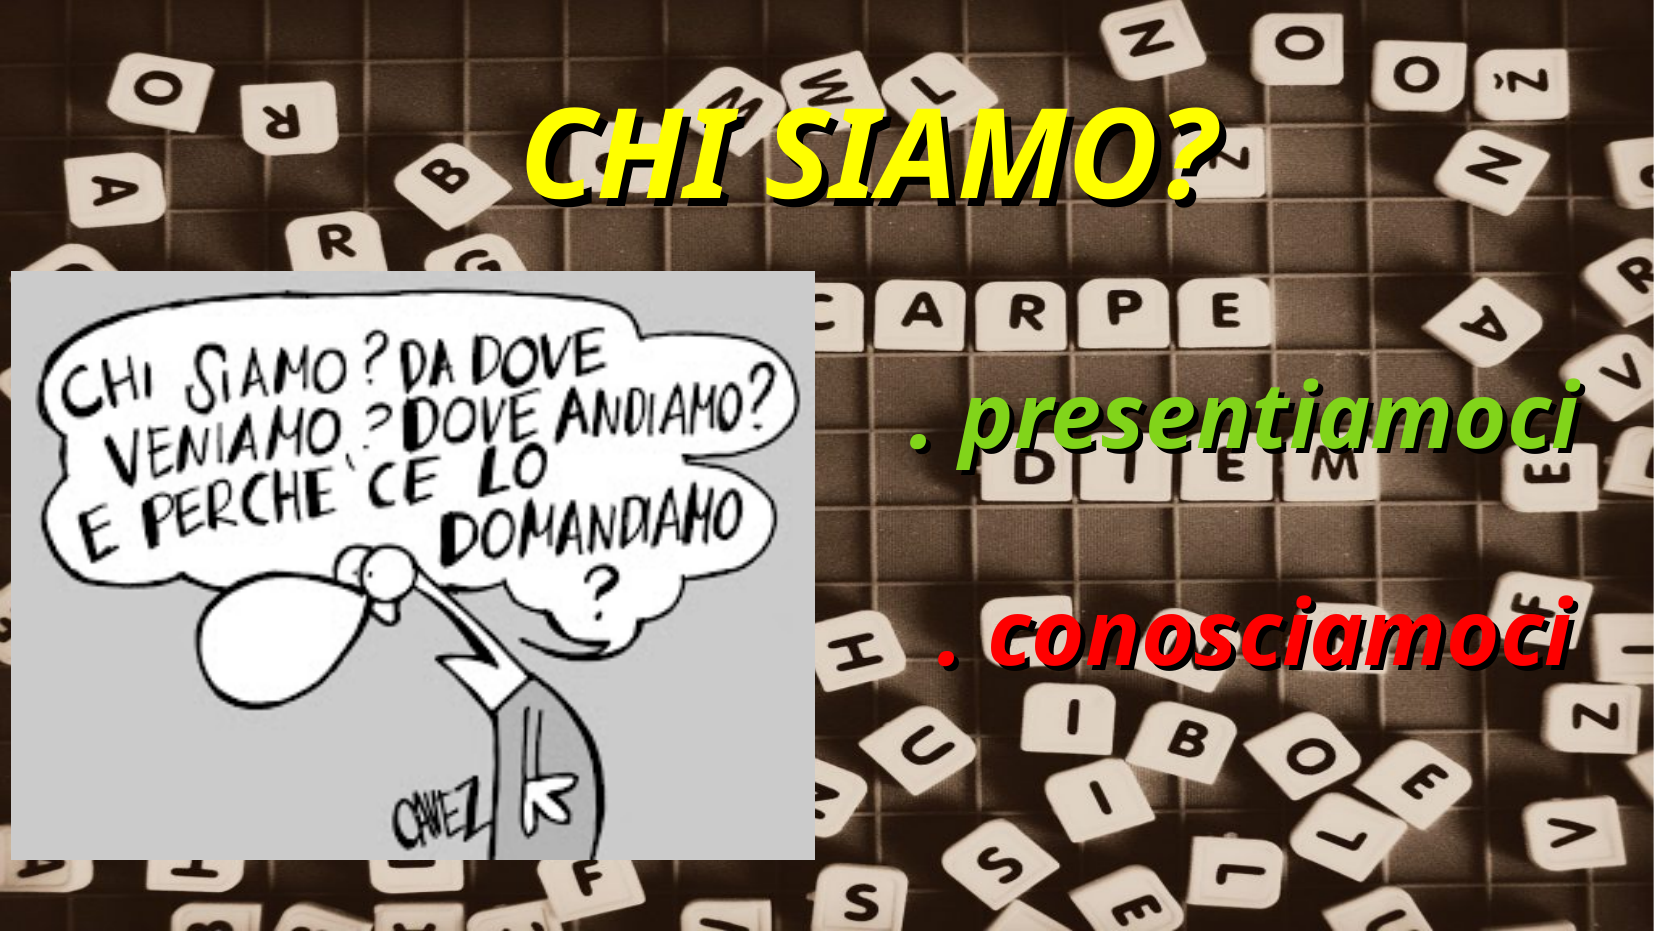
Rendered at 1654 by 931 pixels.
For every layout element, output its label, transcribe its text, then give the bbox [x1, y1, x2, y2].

text_box . presentiamoci [779, 307, 1654, 539]
text_box CHI SIAMO? [366, 57, 1371, 307]
text_box . conosciamoci [838, 559, 1654, 780]
picture [0, 0, 1654, 931]
